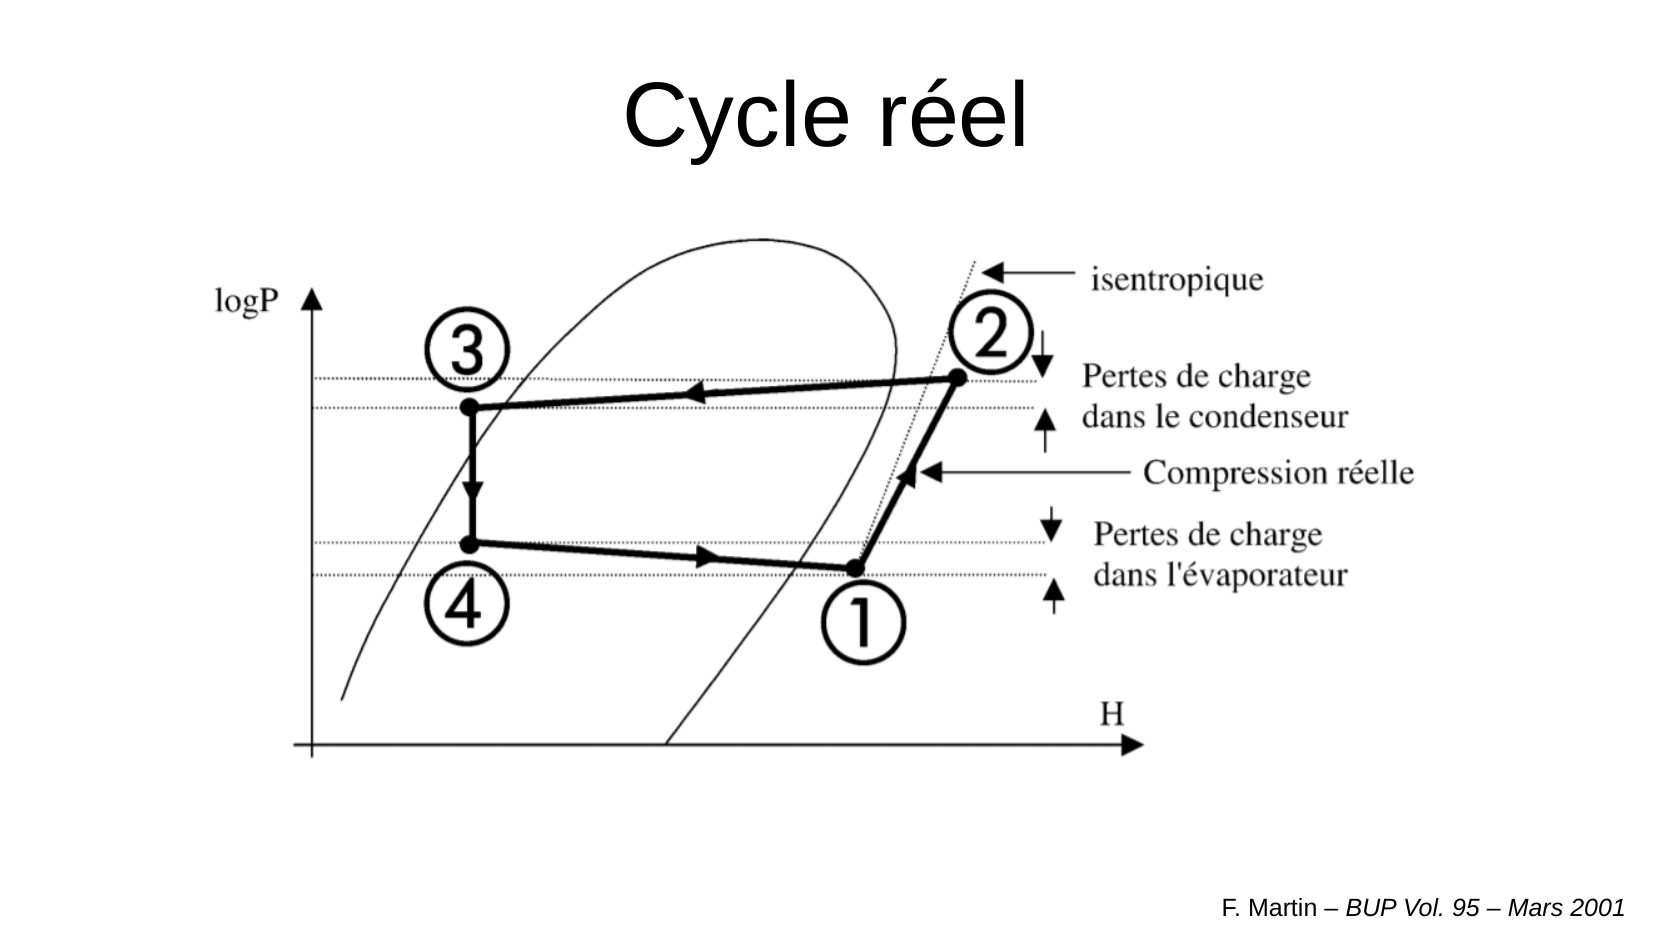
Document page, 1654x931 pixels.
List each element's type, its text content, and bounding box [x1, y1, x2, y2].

title Cycle réel [82, 37, 1571, 193]
text_box F. Martin – BUP Vol. 95 – Mars 2001 [1206, 885, 1642, 929]
picture [177, 166, 1487, 769]
